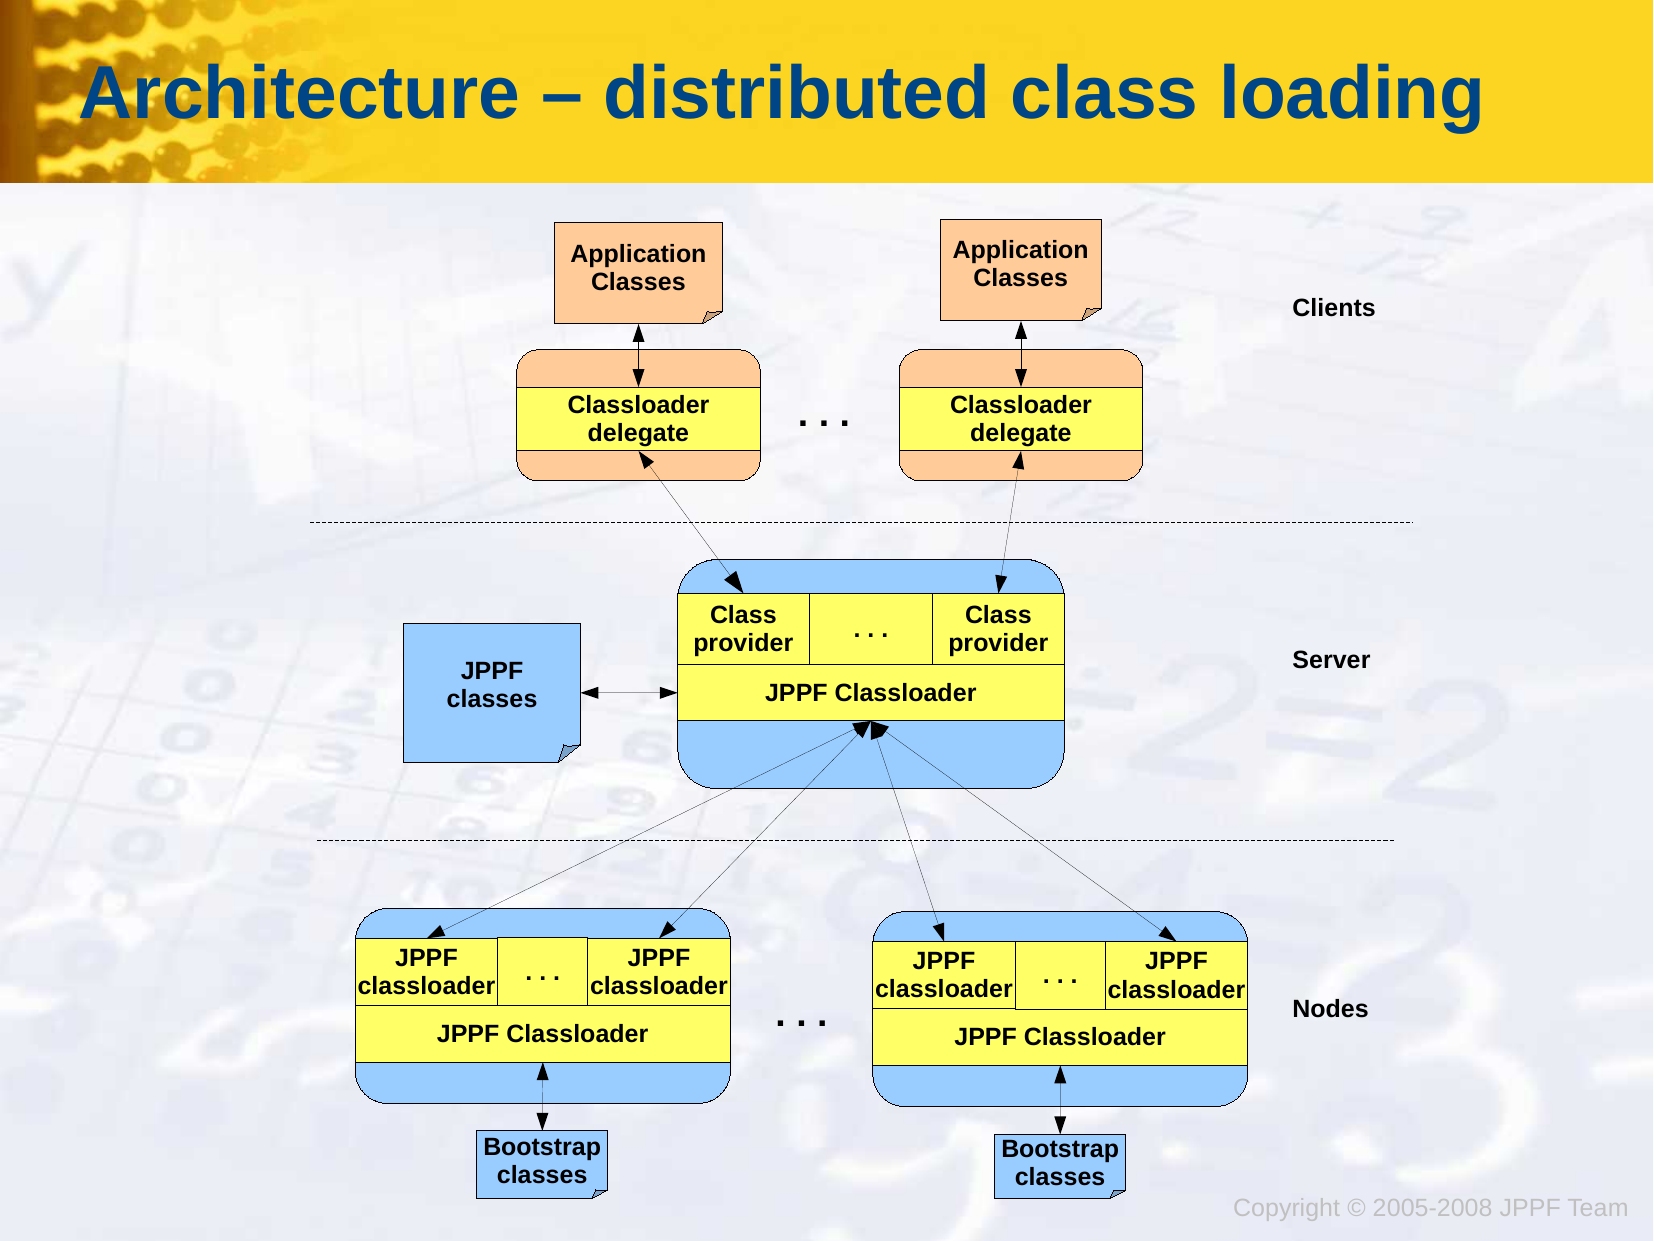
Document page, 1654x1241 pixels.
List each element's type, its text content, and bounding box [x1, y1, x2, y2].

text_box Classloader delegate [899, 387, 1143, 451]
text_box [437, 908, 687, 938]
text_box Server [1277, 638, 1395, 684]
text_box [678, 559, 741, 593]
text_box Bootstrap classes [994, 1134, 1126, 1199]
text_box [872, 1066, 1060, 1107]
text_box [735, 730, 857, 789]
text_box [875, 721, 1065, 789]
text_box [355, 908, 486, 938]
picture [0, 0, 1654, 1241]
text_box JPPF Classloader [355, 1006, 731, 1063]
text_box [719, 559, 1003, 593]
text_box JPPF classloader [588, 938, 731, 1006]
text_box . . . [1015, 941, 1106, 1010]
text_box [677, 721, 863, 789]
text_box . . . [775, 385, 873, 444]
text_box Application Classes [940, 219, 1102, 321]
text_box JPPF Classloader [872, 1009, 1248, 1066]
text_box Application Classes [554, 222, 723, 324]
text_box Classloader delegate [516, 387, 761, 451]
text_box Nodes [1277, 987, 1395, 1033]
title Architecture – distributed class loading [78, 25, 1567, 161]
text_box [806, 725, 893, 789]
text_box [662, 908, 731, 938]
text_box [1000, 559, 1064, 593]
text_box Class provider [677, 593, 809, 665]
text_box [639, 349, 761, 387]
text_box [1061, 1066, 1248, 1107]
text_box JPPF Classloader [677, 665, 1065, 721]
text_box JPPF classes [403, 623, 581, 763]
text_box [516, 349, 638, 387]
text_box [878, 733, 963, 789]
text_box [516, 451, 659, 481]
text_box Class provider [933, 593, 1065, 665]
text_box [899, 451, 1020, 481]
text_box [1136, 911, 1248, 941]
text_box . . . [497, 937, 588, 1006]
text_box [935, 911, 1171, 941]
text_box . . . [809, 593, 933, 665]
text_box [899, 349, 1021, 387]
text_box . . . [752, 985, 851, 1044]
text_box JPPF classloader [1106, 941, 1248, 1010]
text_box JPPF classloader [872, 941, 1015, 1009]
text_box [1022, 349, 1143, 387]
text_box [1017, 451, 1143, 481]
text_box [641, 451, 761, 481]
text_box Clients [1277, 285, 1395, 331]
text_box [873, 911, 942, 941]
text_box Bootstrap classes [476, 1130, 608, 1199]
text_box [355, 1063, 542, 1104]
text_box [543, 1063, 731, 1104]
text_box JPPF classloader [355, 938, 497, 1006]
